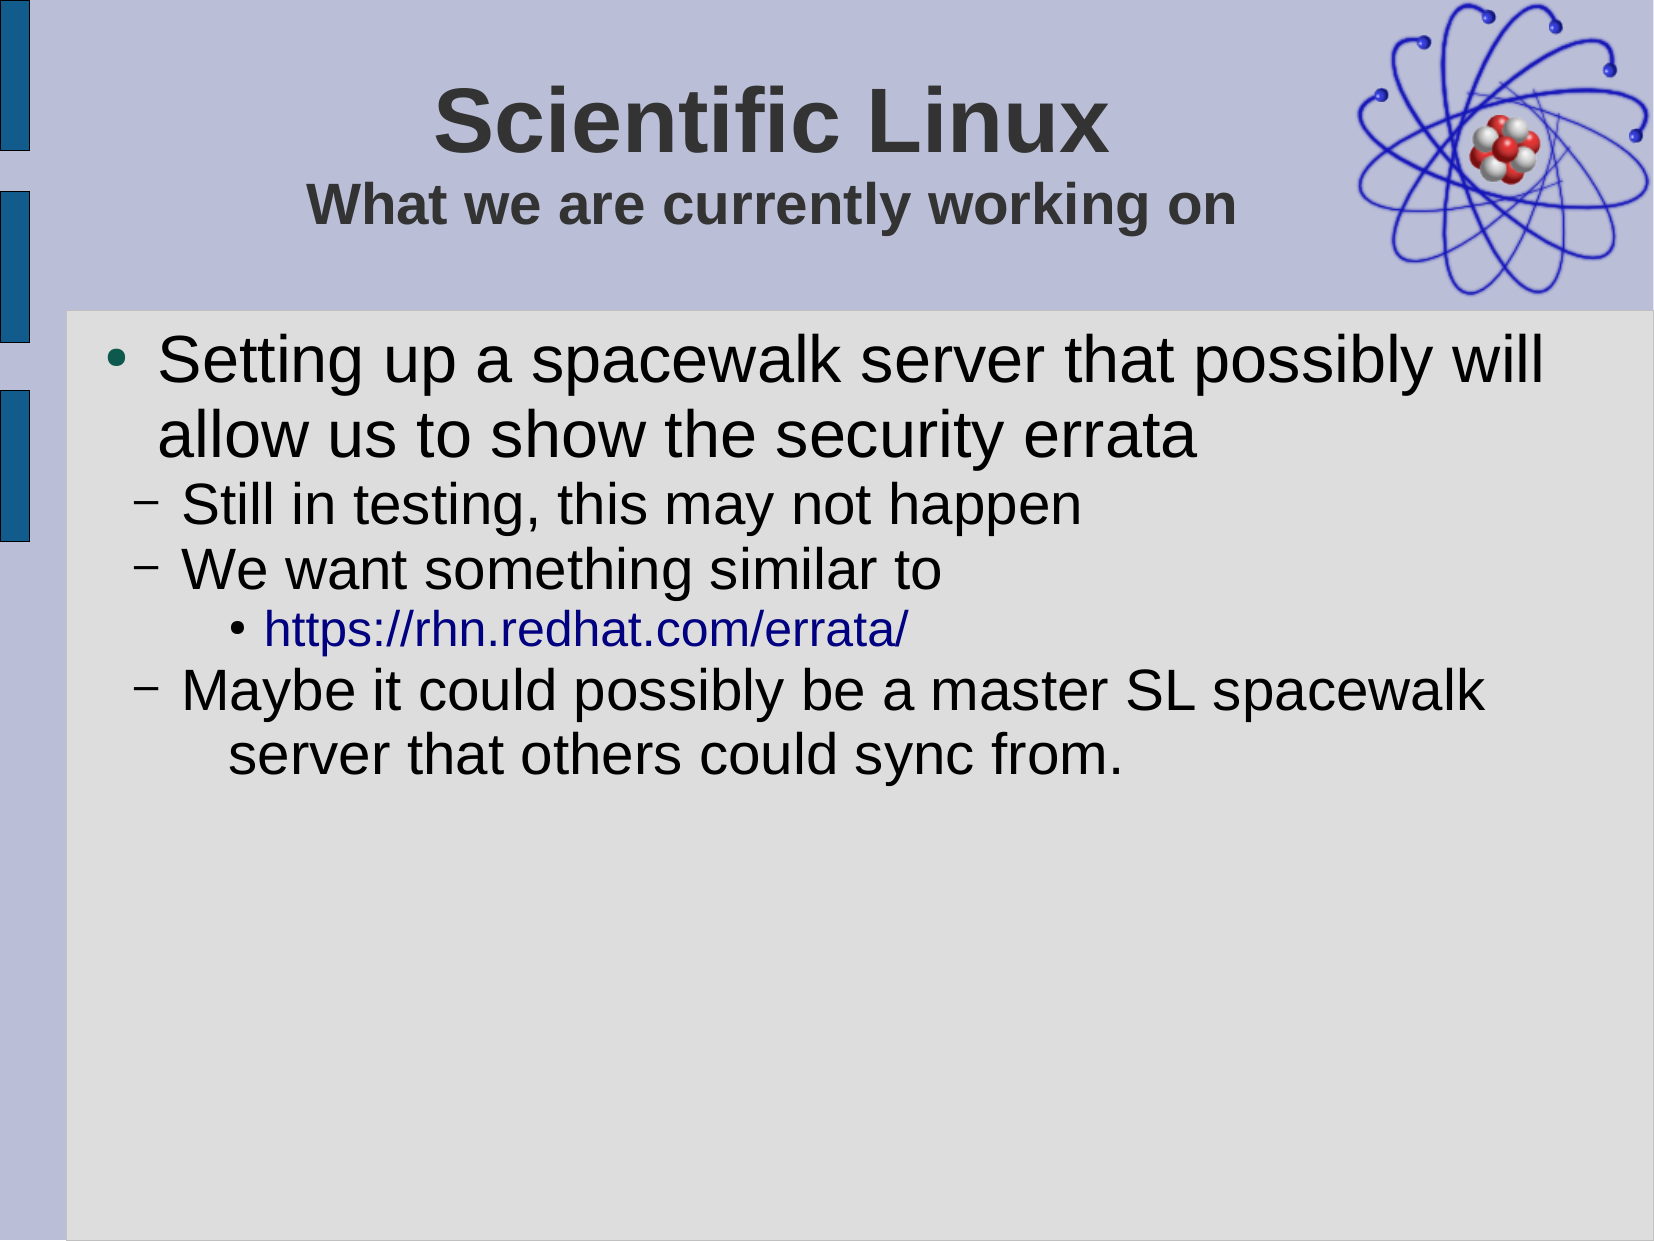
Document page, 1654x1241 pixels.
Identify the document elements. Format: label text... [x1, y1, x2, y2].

picture [1353, 0, 1654, 301]
list Setting up a spacewalk server that possibly will allow us to show the security errata Still in testing, this may not happen We want something similar to https://rhn.redhat.com/errata/ Maybe it could possibly be a master SL spacewalk server that others could sync from. [86, 321, 1576, 1045]
title Scientific Linux What we are currently working on [82, 49, 1353, 257]
